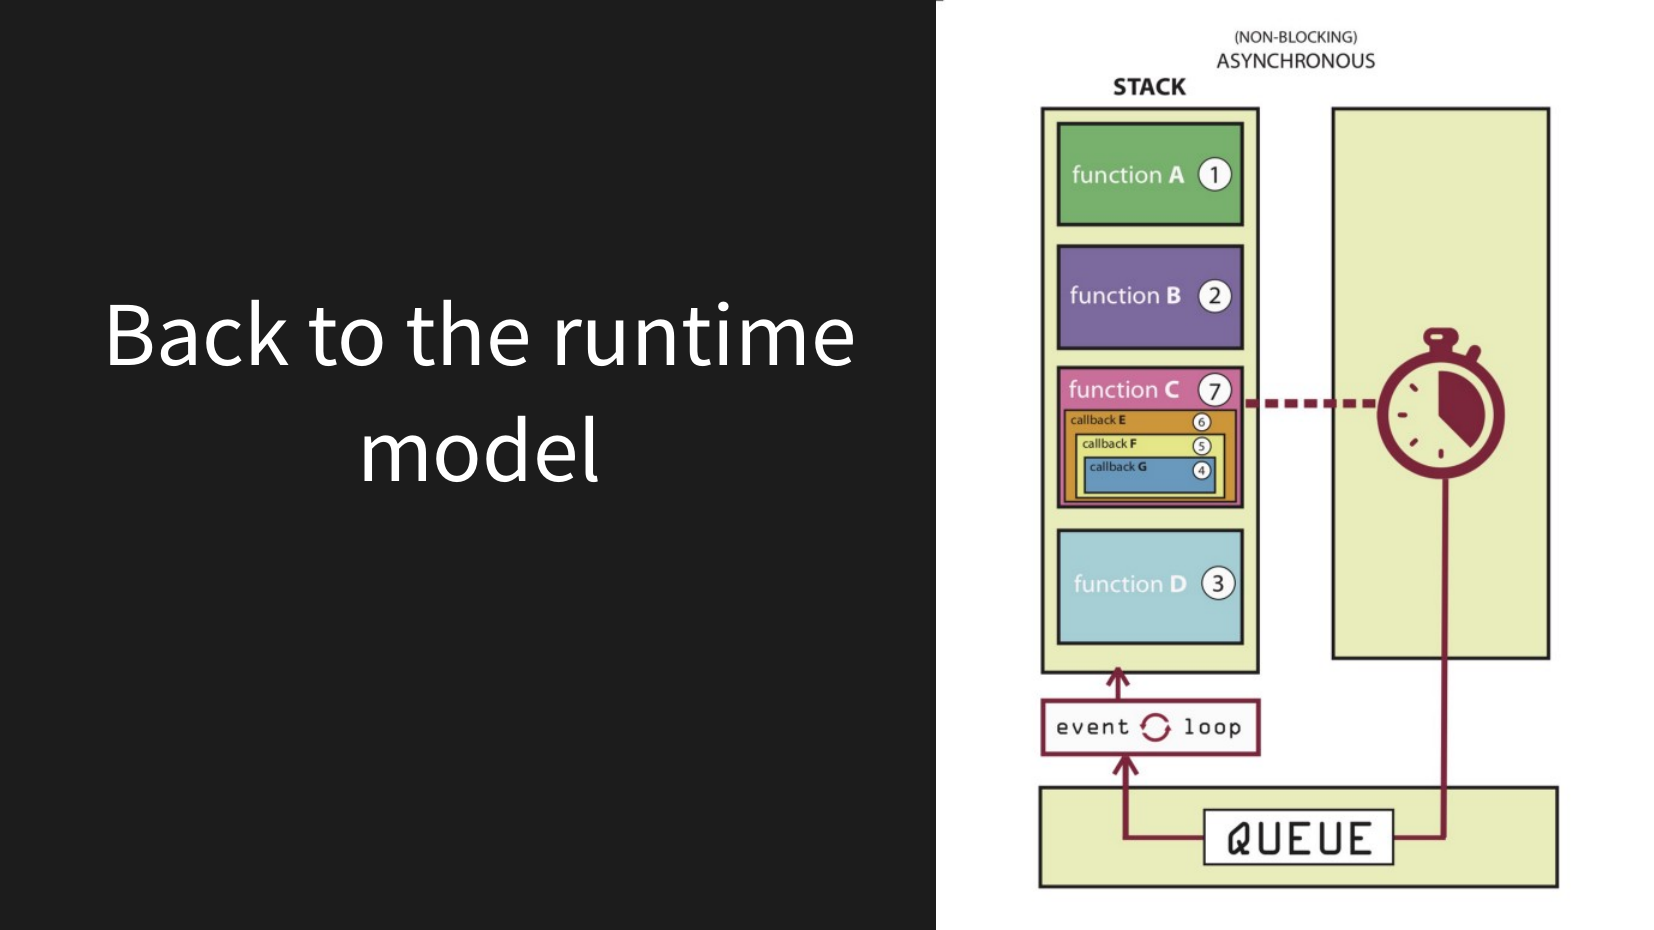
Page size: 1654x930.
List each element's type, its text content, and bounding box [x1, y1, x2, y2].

title Back to the runtime model [90, 61, 871, 721]
picture [936, 0, 1653, 930]
